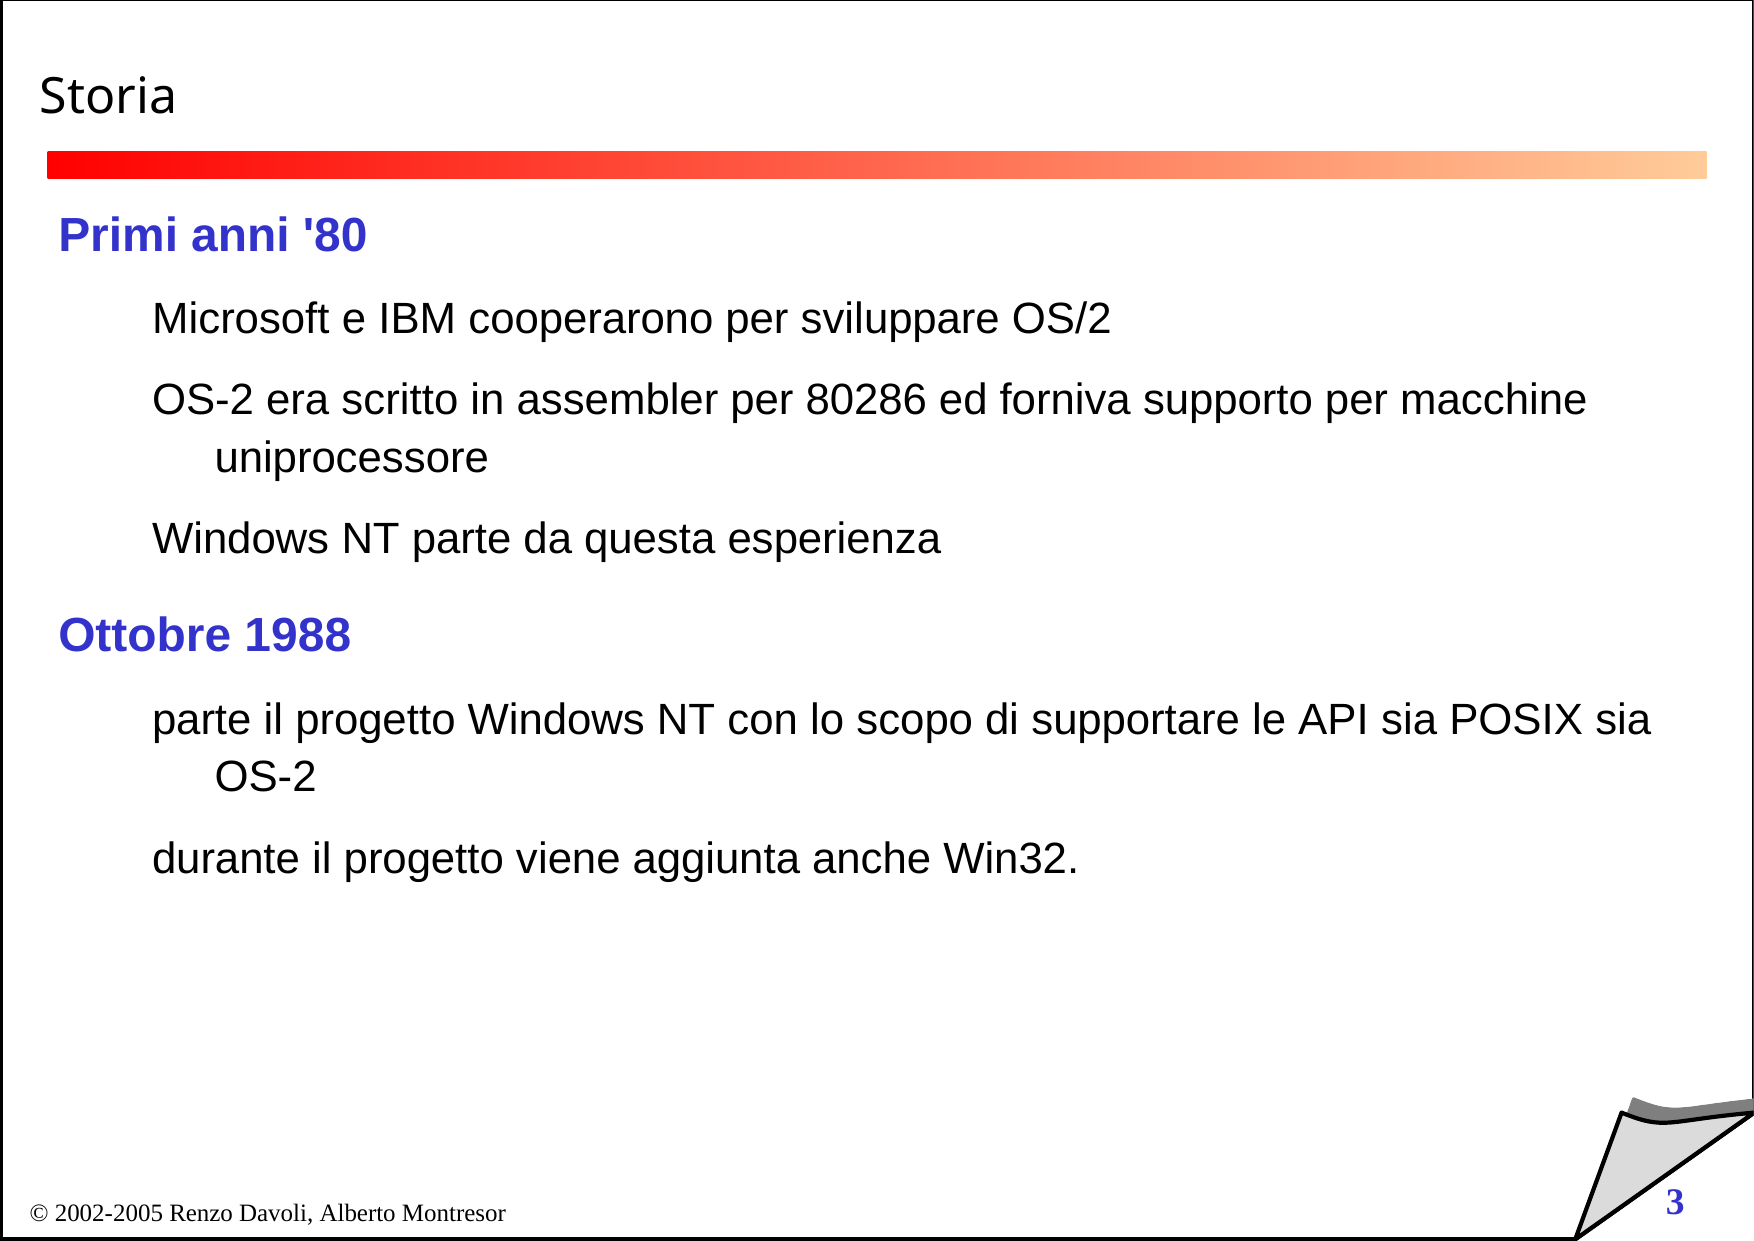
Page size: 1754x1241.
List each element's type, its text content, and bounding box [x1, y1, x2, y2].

title Storia [40, 49, 1713, 144]
list Primi anni '80 Microsoft e IBM cooperarono per sviluppare OS/2 OS-2 era scritto in assembler per 80286 ed forniva supporto per macchine uniprocessore Windows NT parte da questa esperienza Ottobre 1988 parte il progetto Windows NT con lo scopo di supportare le API sia POSIX sia OS-2 durante il progetto viene aggiunta anche Win32. [58, 206, 1695, 952]
